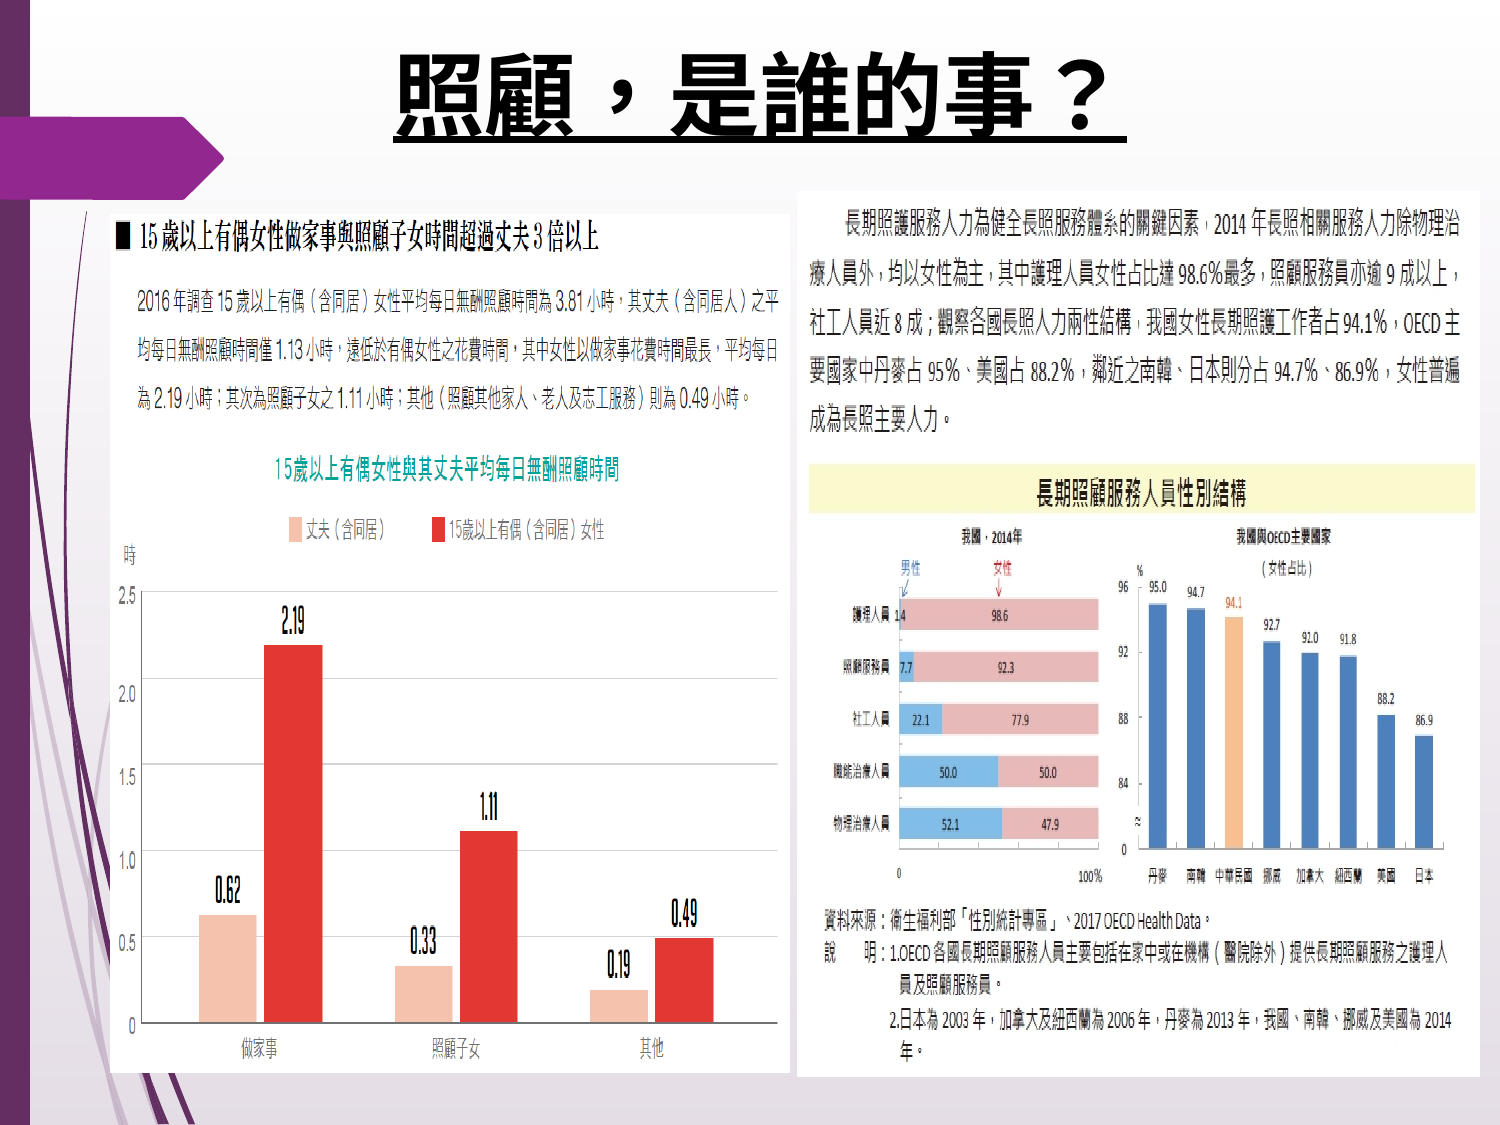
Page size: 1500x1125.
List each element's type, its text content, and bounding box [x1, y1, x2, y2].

text_box 照顧，是誰的事？ [226, 30, 1294, 158]
picture [110, 214, 790, 1073]
picture [797, 191, 1480, 1077]
